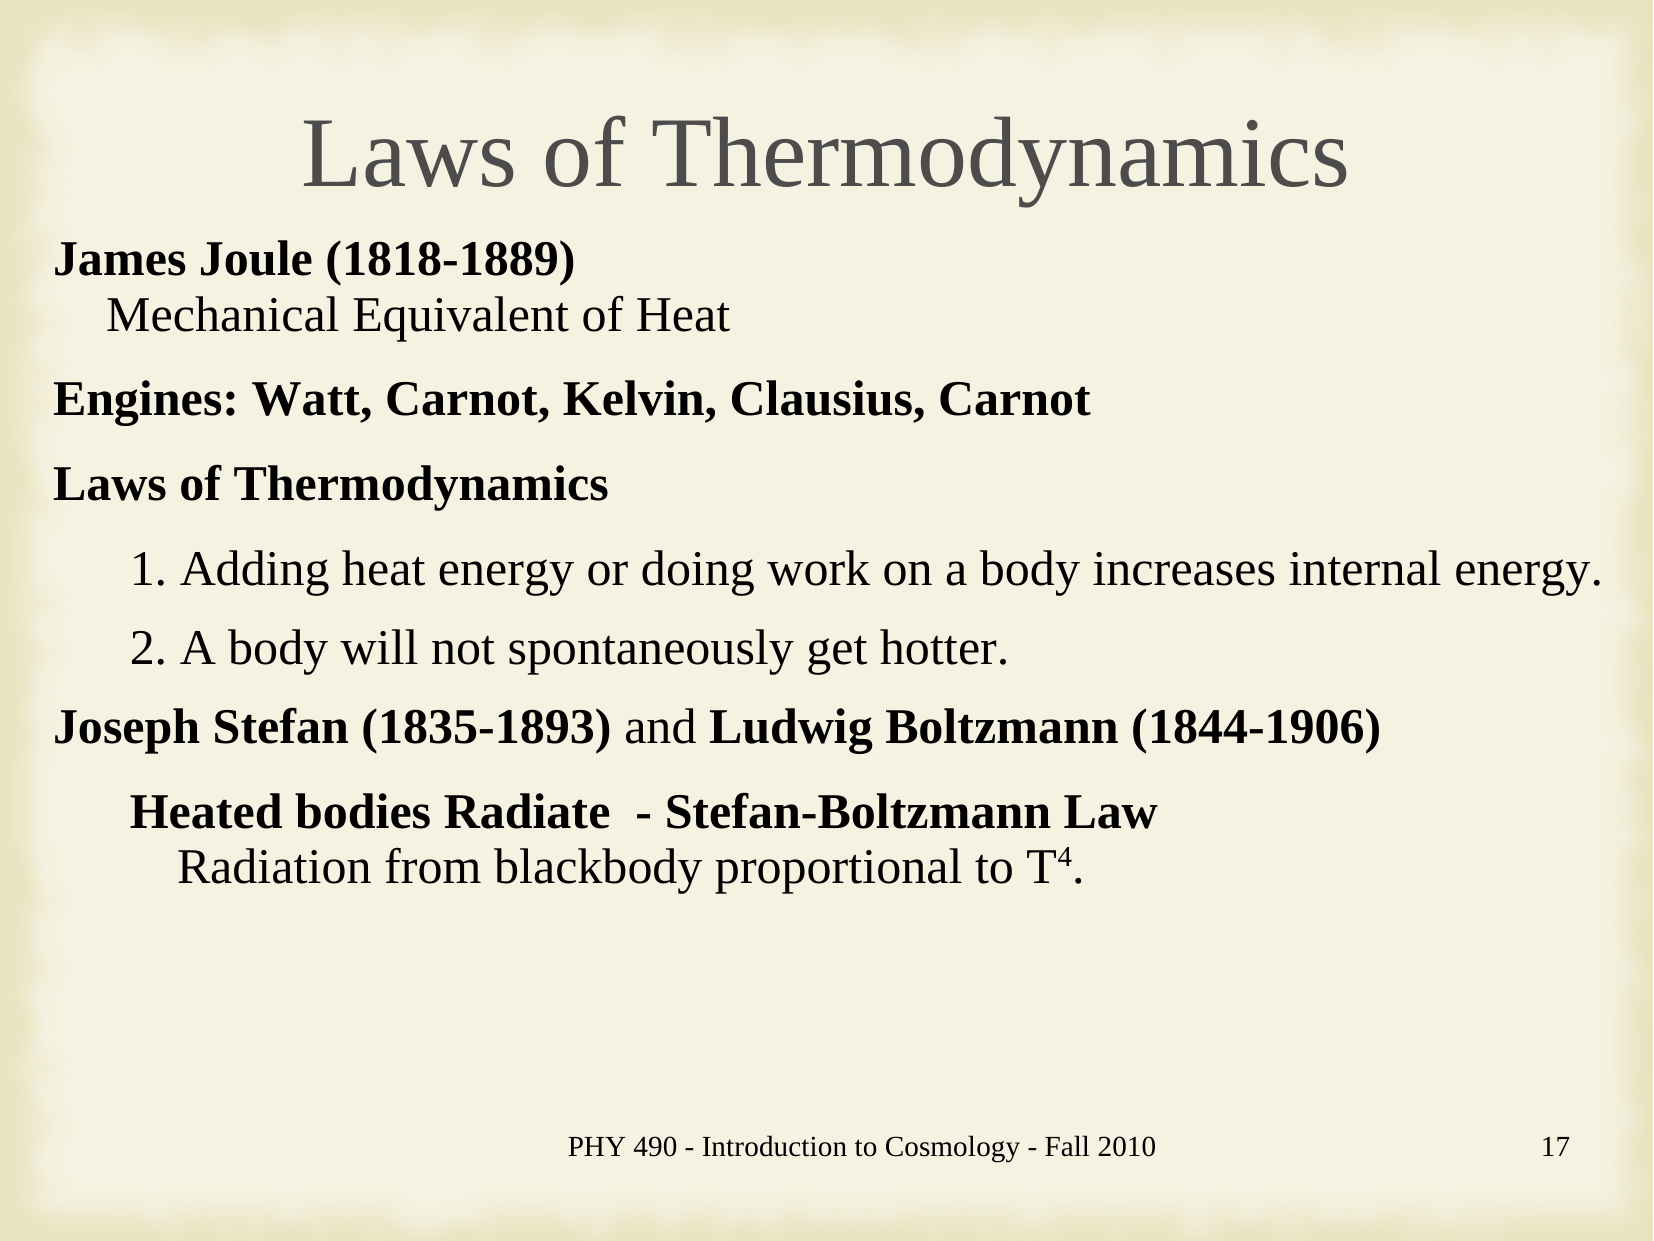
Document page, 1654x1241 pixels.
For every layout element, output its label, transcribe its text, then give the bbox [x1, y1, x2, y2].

list James Joule (1818-1889) Mechanical Equivalent of Heat Engines: Watt, Carnot, Kelvin, Clausius, Carnot Laws of Thermodynamics 1. Adding heat energy or doing work on a body increases internal energy. 2. A body will not spontaneously get hotter. Joseph Stefan (1835-1893) and Ludwig Boltzmann (1844-1906) Heated bodies Radiate - Stefan-Boltzmann Law Radiation from blackbody proportional to T4. [35, 231, 1613, 1036]
picture [0, 0, 1653, 1241]
title Laws of Thermodynamics [82, 49, 1571, 231]
